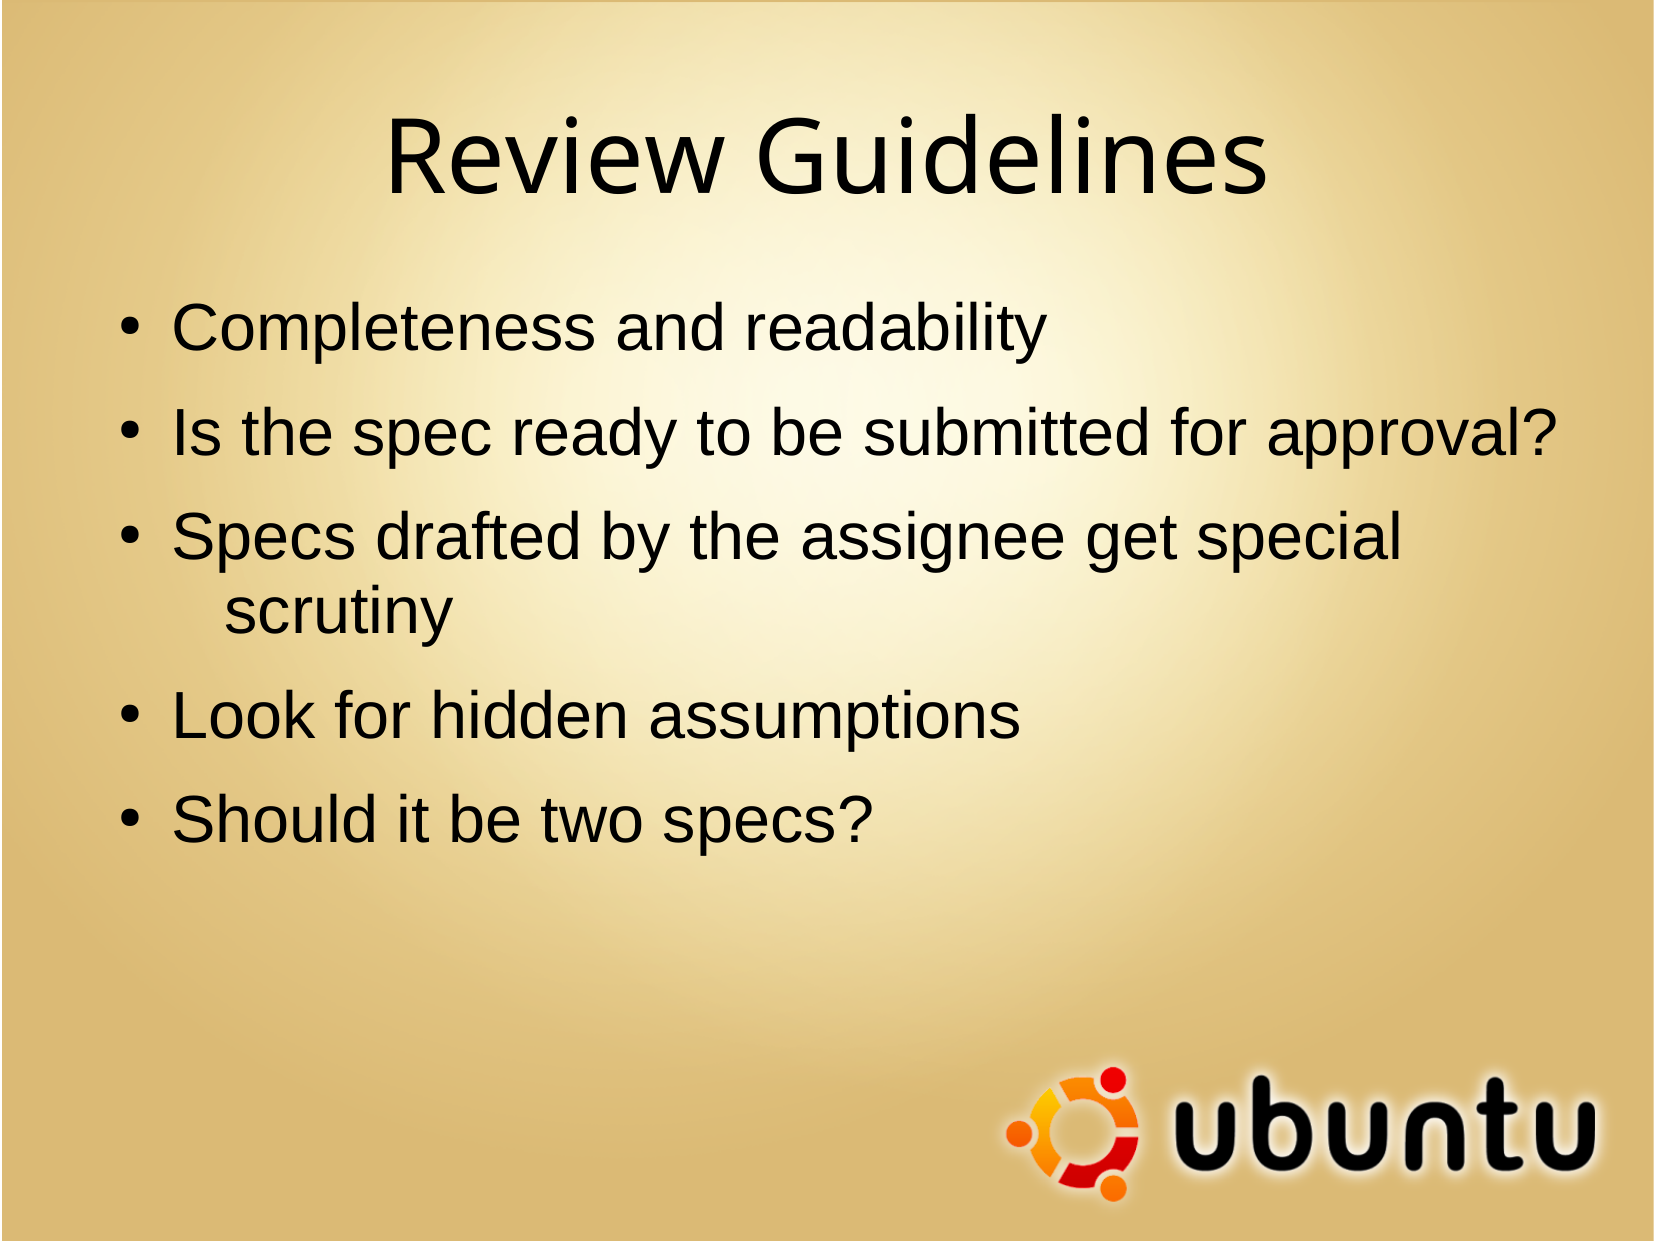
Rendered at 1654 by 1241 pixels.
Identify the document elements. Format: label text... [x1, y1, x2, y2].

list Completeness and readability Is the spec ready to be submitted for approval? Specs drafted by the assignee get special scrutiny Look for hidden assumptions Should it be two specs? [82, 290, 1571, 1109]
picture [2, 0, 1654, 1241]
title Review Guidelines [82, 49, 1571, 257]
